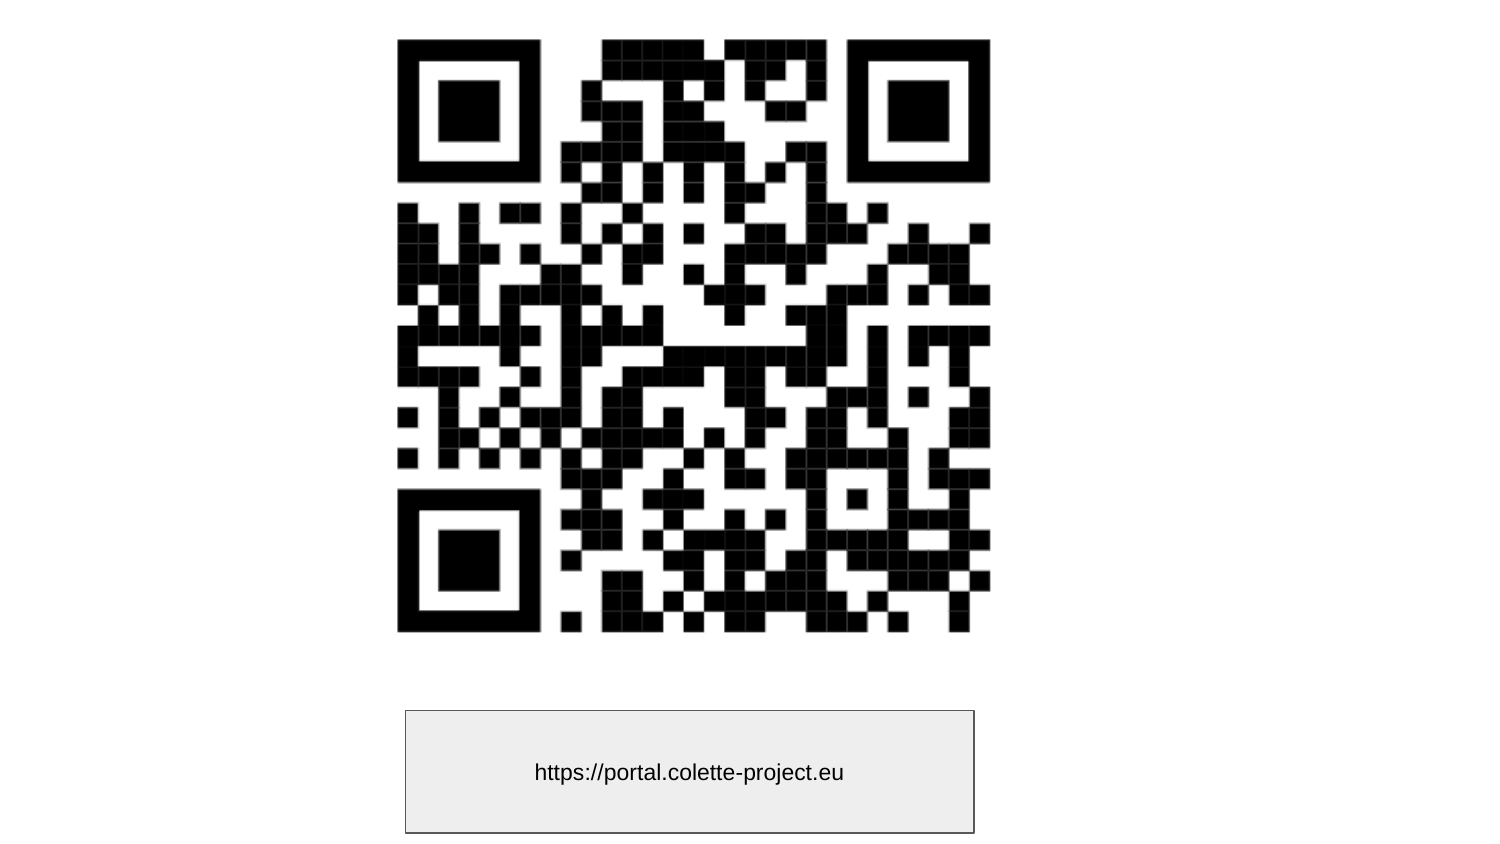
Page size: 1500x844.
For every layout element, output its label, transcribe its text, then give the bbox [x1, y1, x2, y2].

picture [368, 10, 1028, 656]
text_box https://portal.colette-project.eu [405, 710, 974, 833]
